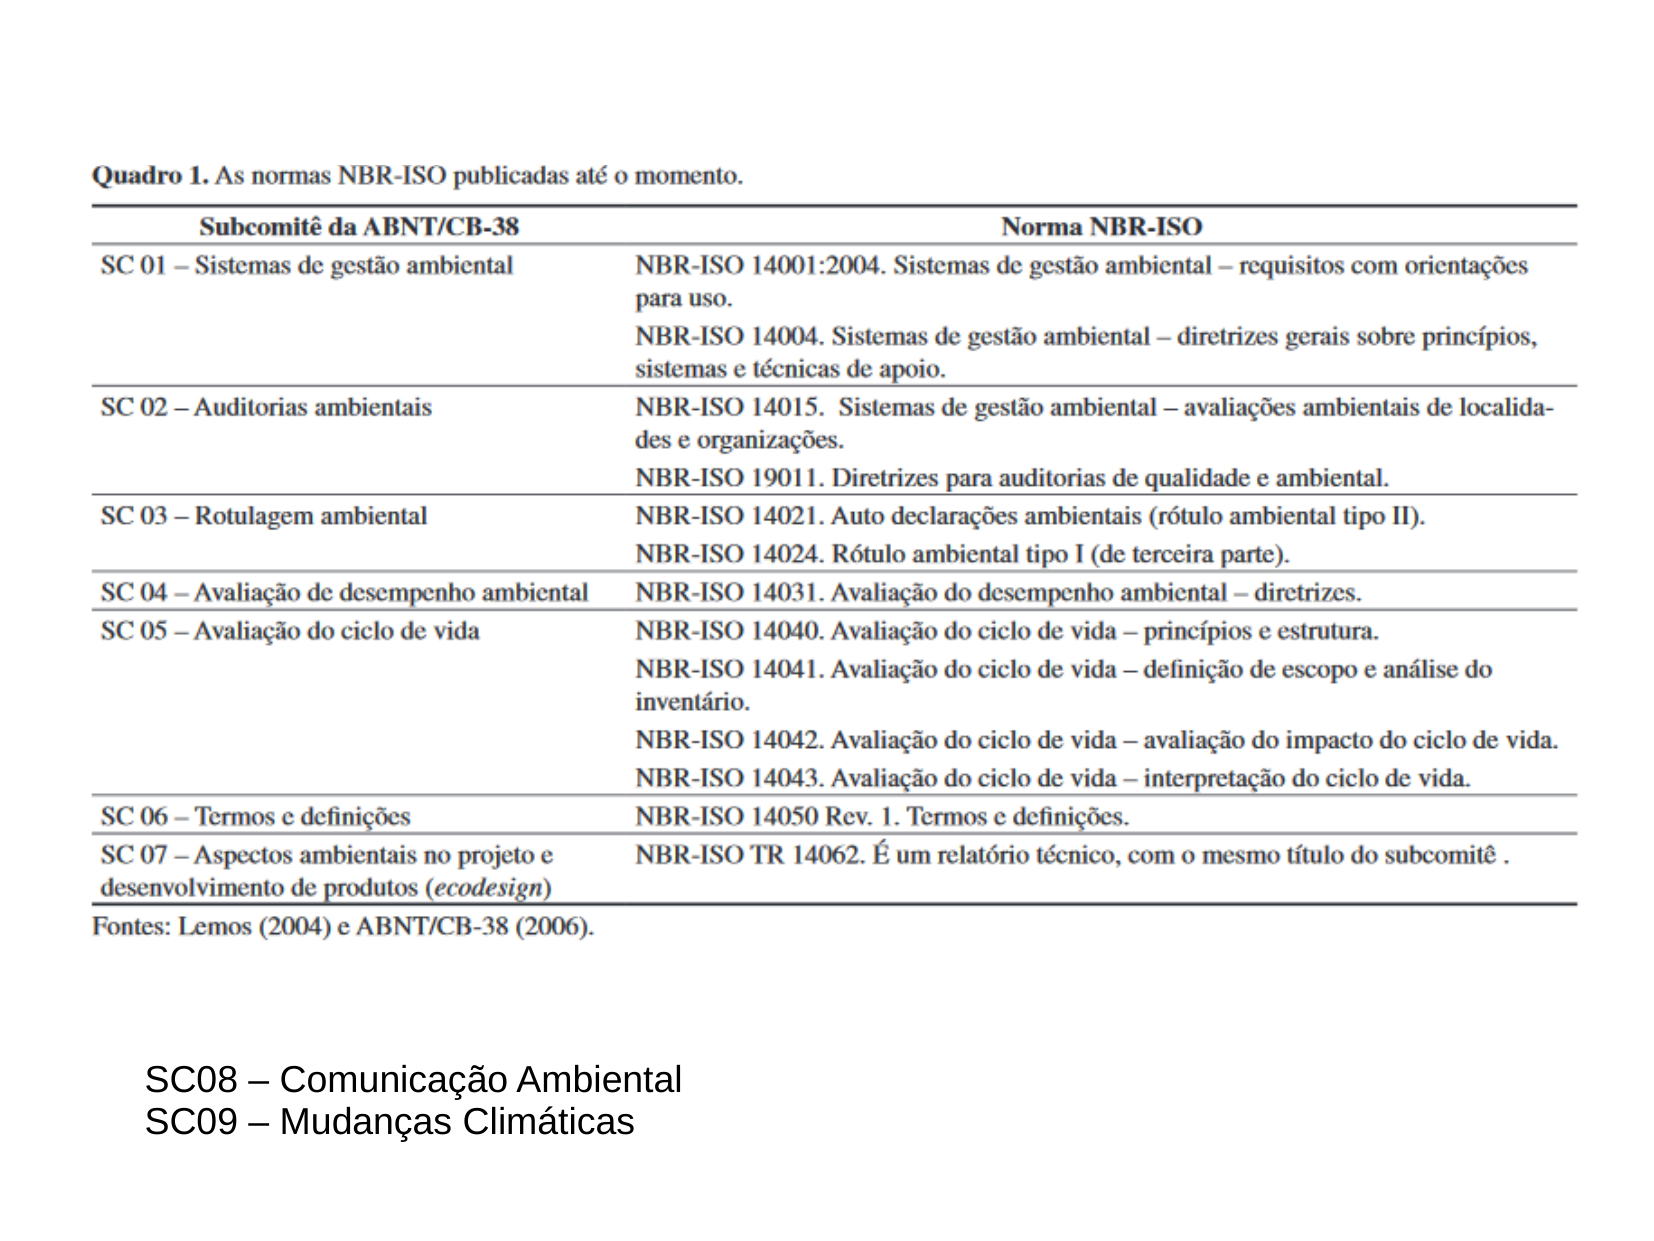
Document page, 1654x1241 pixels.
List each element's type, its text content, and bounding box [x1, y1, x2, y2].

picture [76, 165, 1583, 953]
text_box SC08 – Comunicação Ambiental SC09 – Mudanças Climáticas [129, 1051, 1560, 1150]
